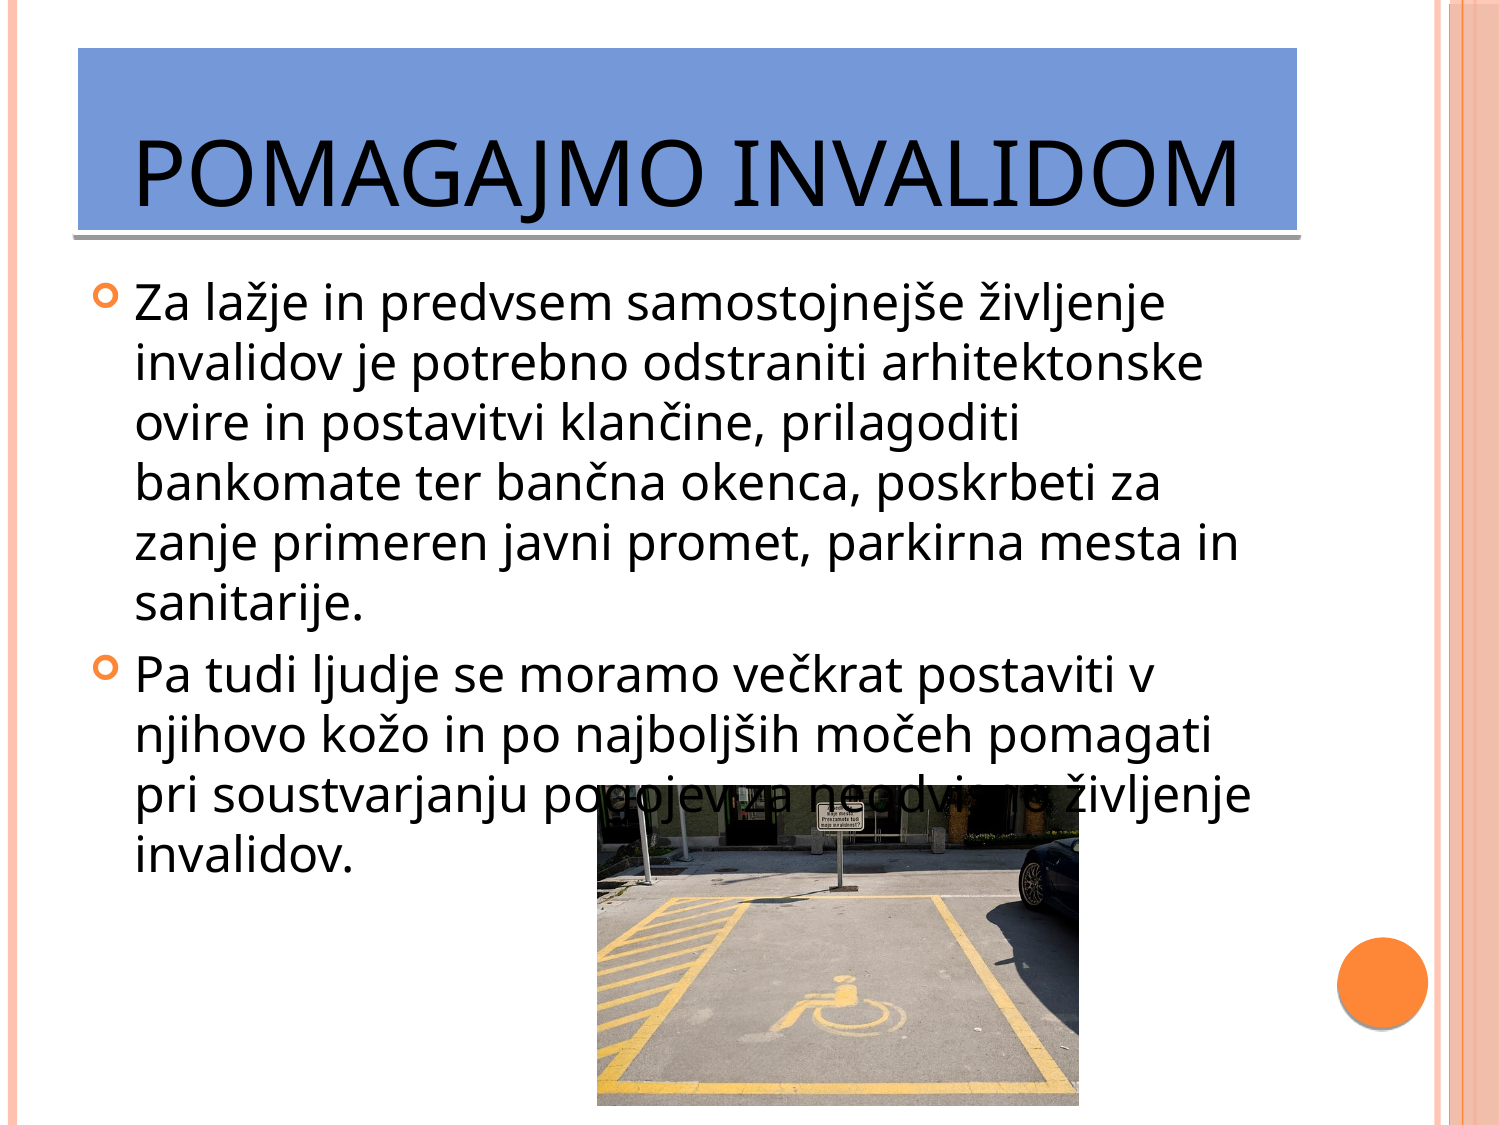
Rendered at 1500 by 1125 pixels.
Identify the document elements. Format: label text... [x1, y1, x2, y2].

title pomagajmo invalidom [75, 45, 1300, 233]
picture [597, 1062, 1079, 1106]
list Za lažje in predvsem samostojnejše življenje invalidov je potrebno odstraniti arhitektonske ovire in postavitvi klančine, prilagoditi bankomate ter bančna okenca, poskrbeti za zanje primeren javni promet, parkirna mesta in sanitarije. Pa tudi ljudje se moramo večkrat postaviti v njihovo kožo in po najboljših močeh pomagati pri soustvarjanju pogojev za neodvisno življenje invalidov. [75, 262, 1300, 1062]
